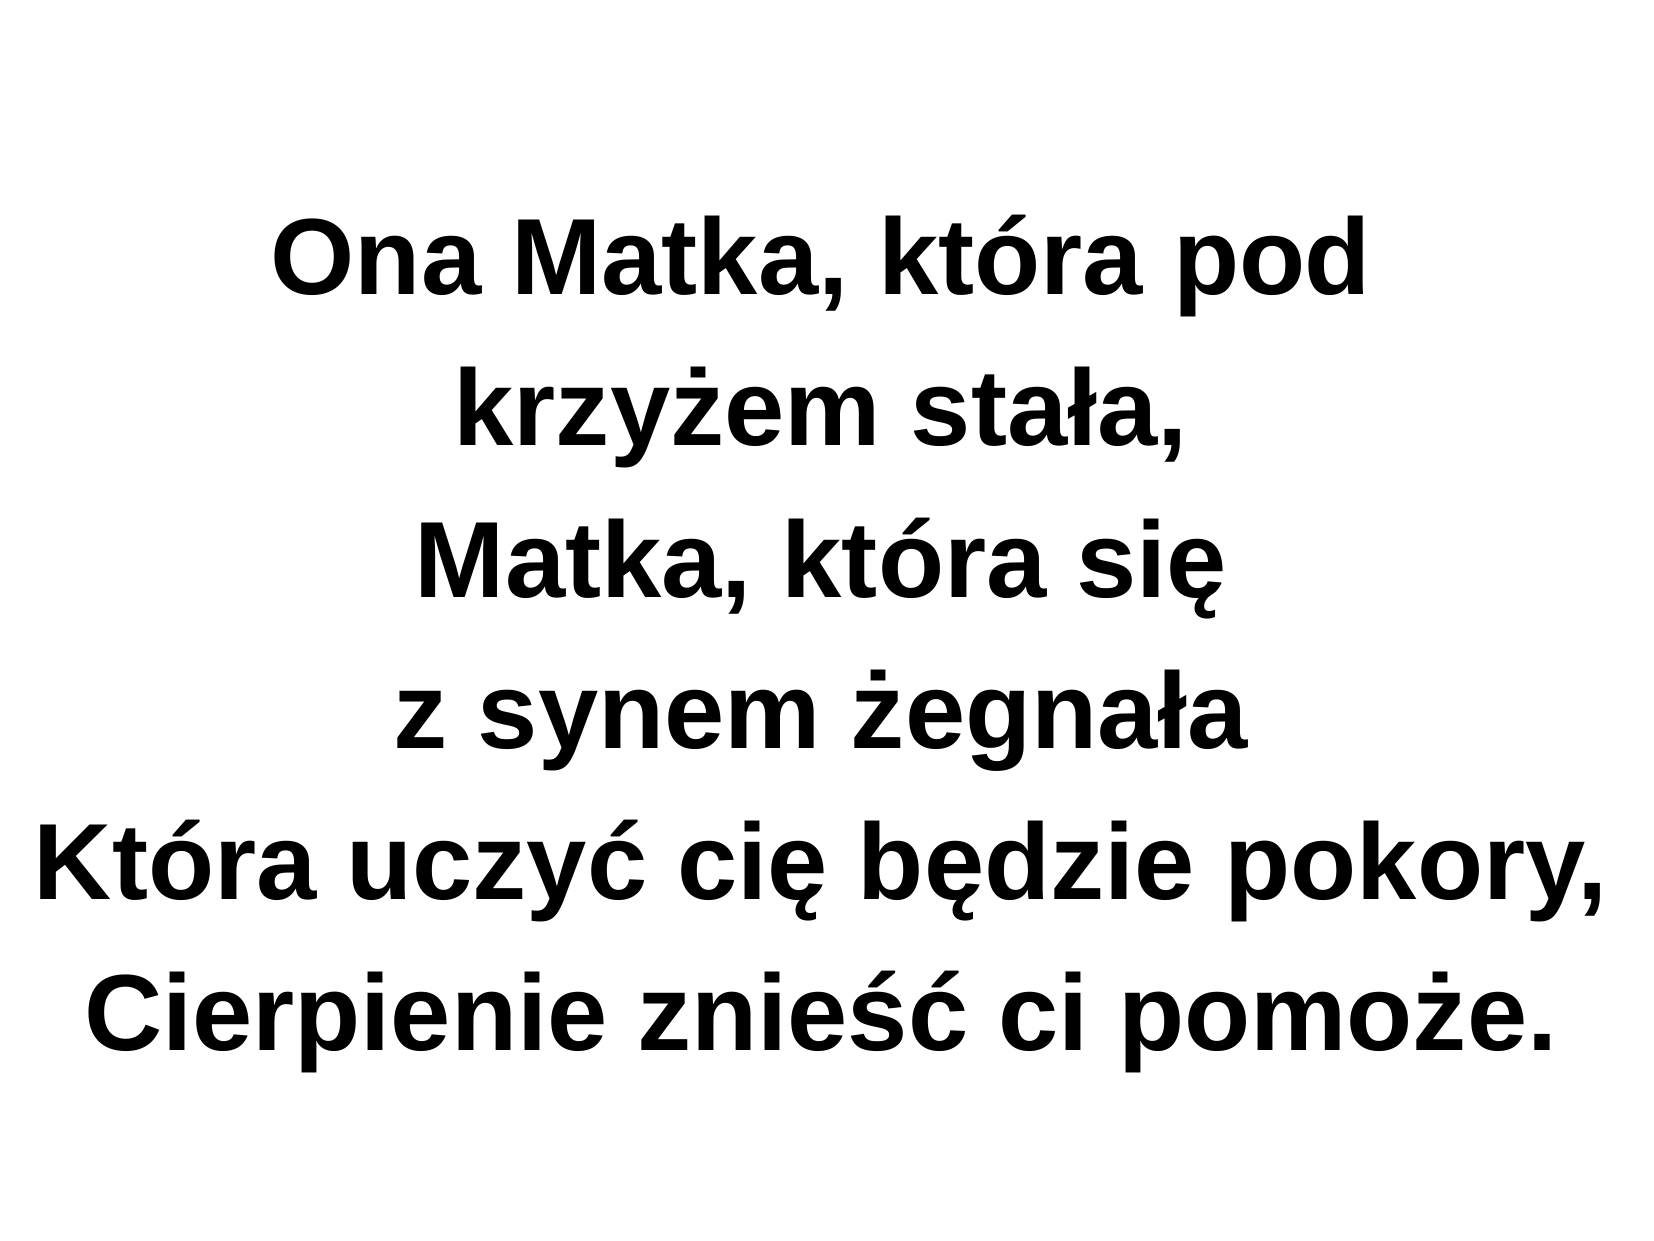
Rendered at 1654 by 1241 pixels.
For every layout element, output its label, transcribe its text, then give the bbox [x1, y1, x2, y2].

subtitle Ona Matka, która pod krzyżem stała, Matka, która się z synem żegnała Która uczyć cię będzie pokory, Cierpienie znieść ci pomoże. [0, 0, 1642, 1241]
